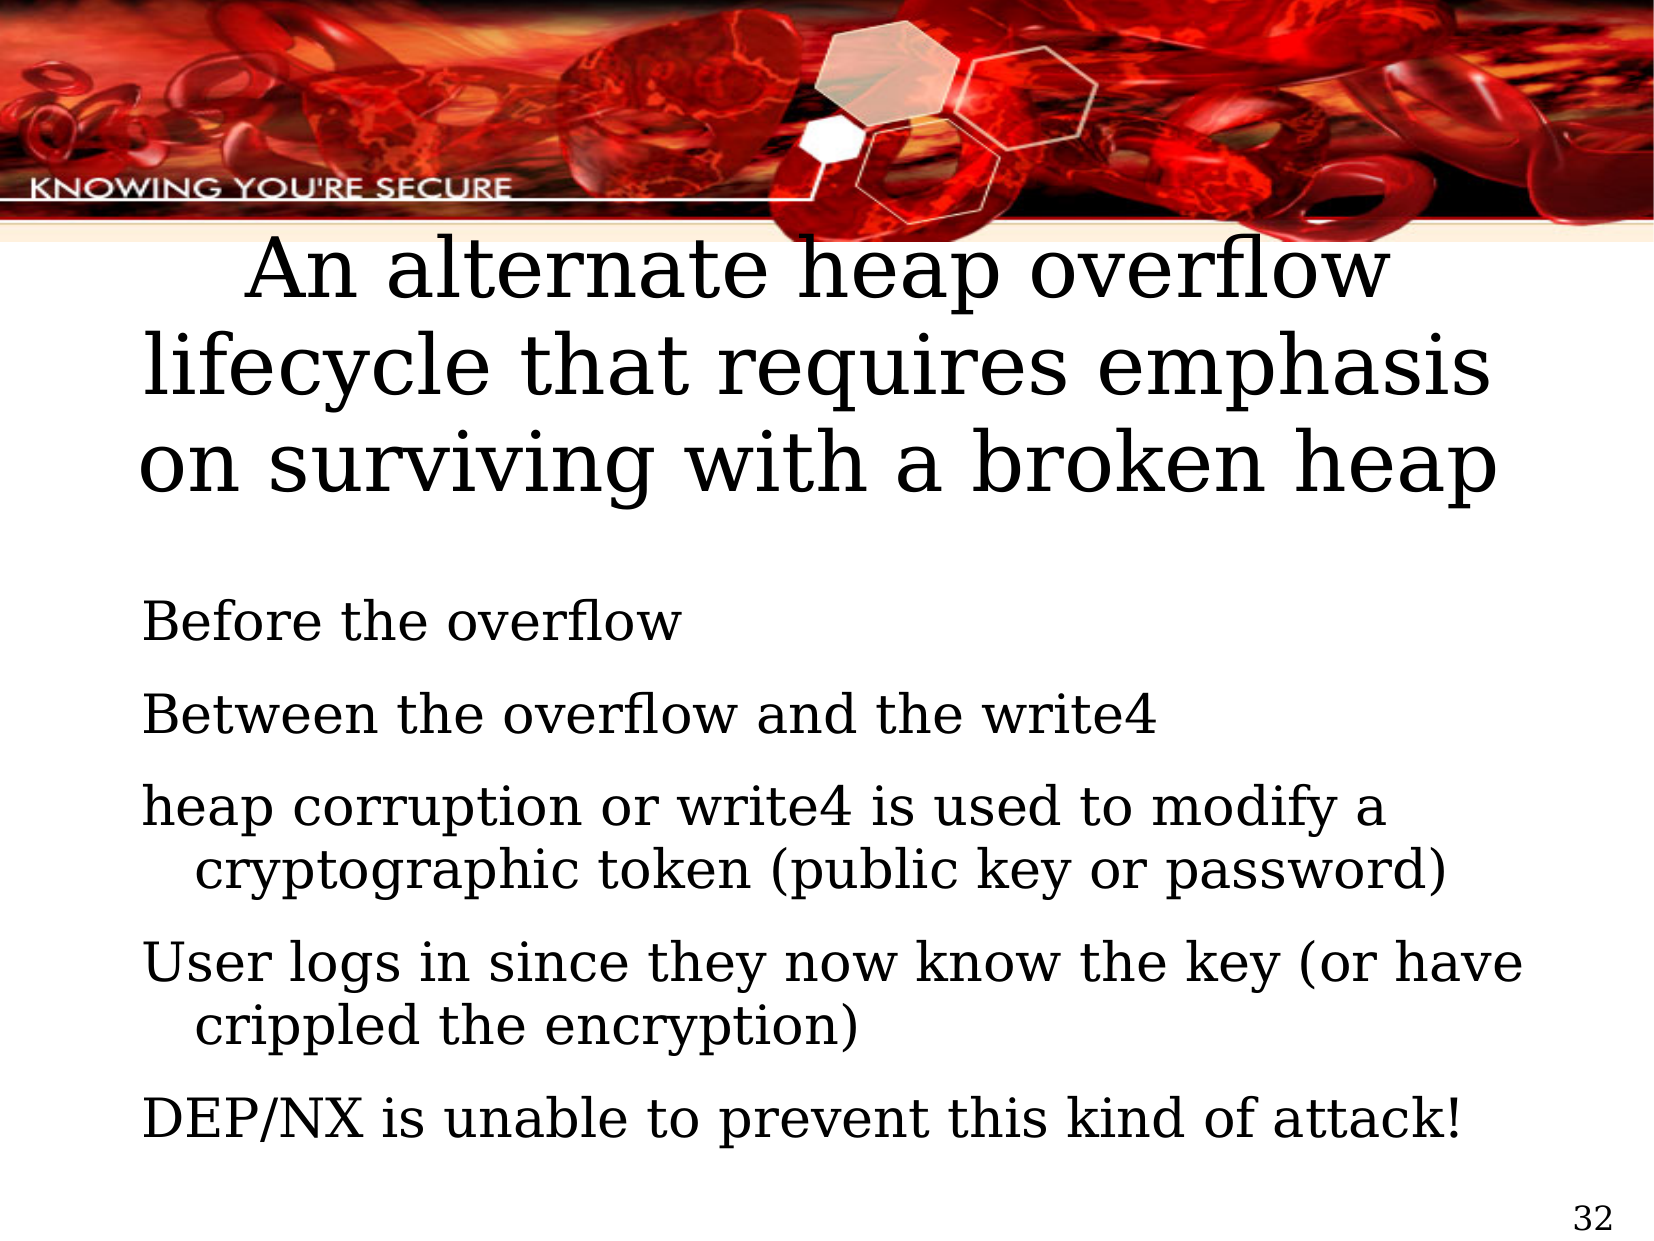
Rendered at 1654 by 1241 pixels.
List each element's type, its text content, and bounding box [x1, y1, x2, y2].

title An alternate heap overflow lifecycle that requires emphasis on surviving with a broken heap [113, 219, 1526, 512]
list Before the overflow Between the overflow and the write4 heap corruption or write4 is used to modify a cryptographic token (public key or password) User logs in since they now know the key (or have crippled the encryption) DEP/NX is unable to prevent this kind of attack! [123, 590, 1536, 1156]
picture [0, 0, 1654, 242]
